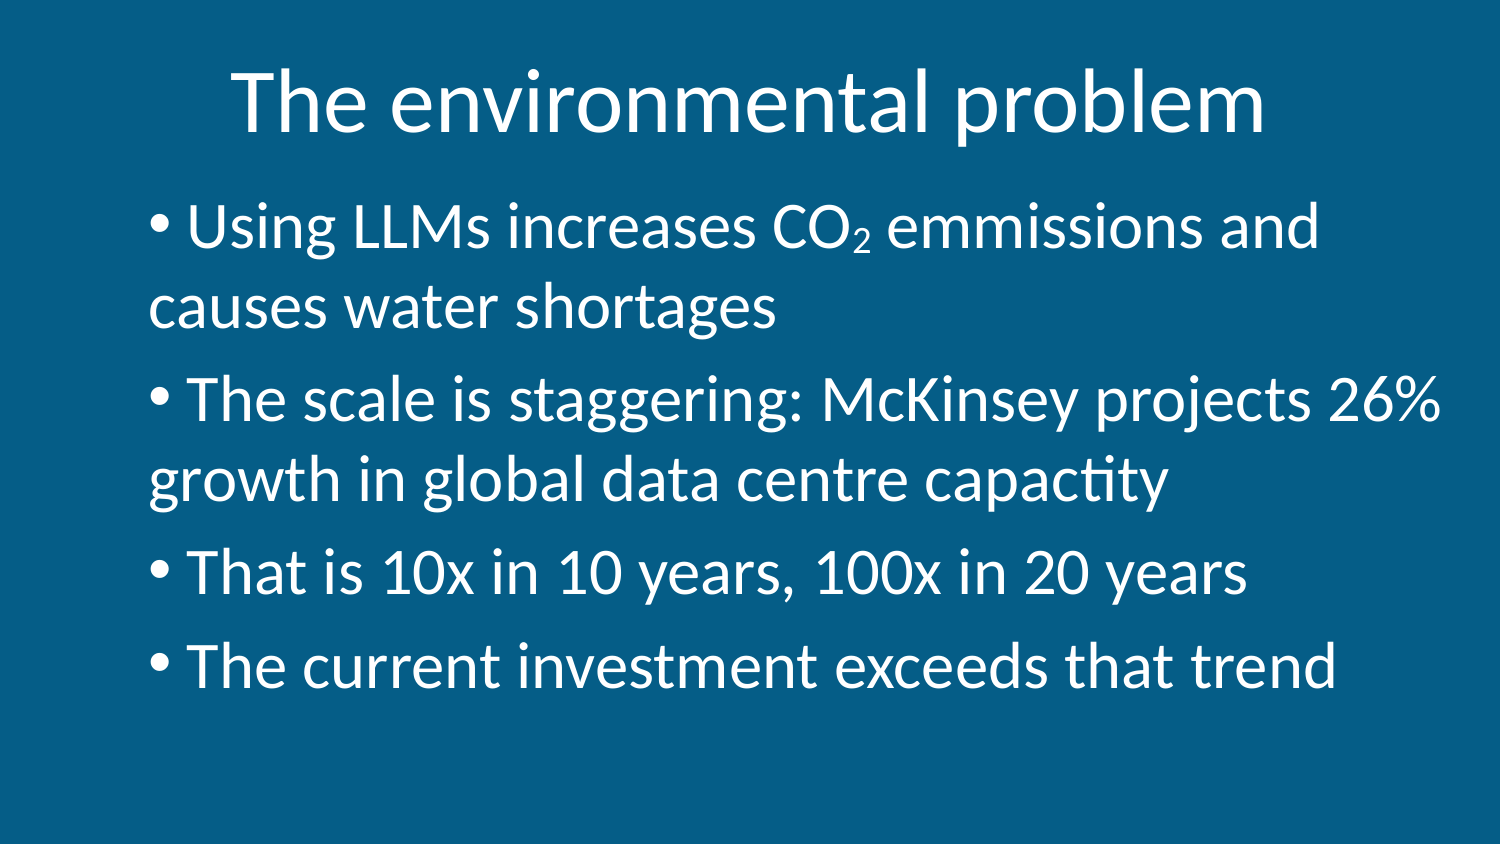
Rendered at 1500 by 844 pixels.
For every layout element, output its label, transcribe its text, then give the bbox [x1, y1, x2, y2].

title The environmental problem [75, 33, 1425, 174]
list Using LLMs increases CO2 emmissions and causes water shortages The scale is staggering: McKinsey projects 26% growth in global data centre capactity That is 10x in 10 years, 100x in 20 years The current investment exceeds that trend [75, 174, 1465, 816]
